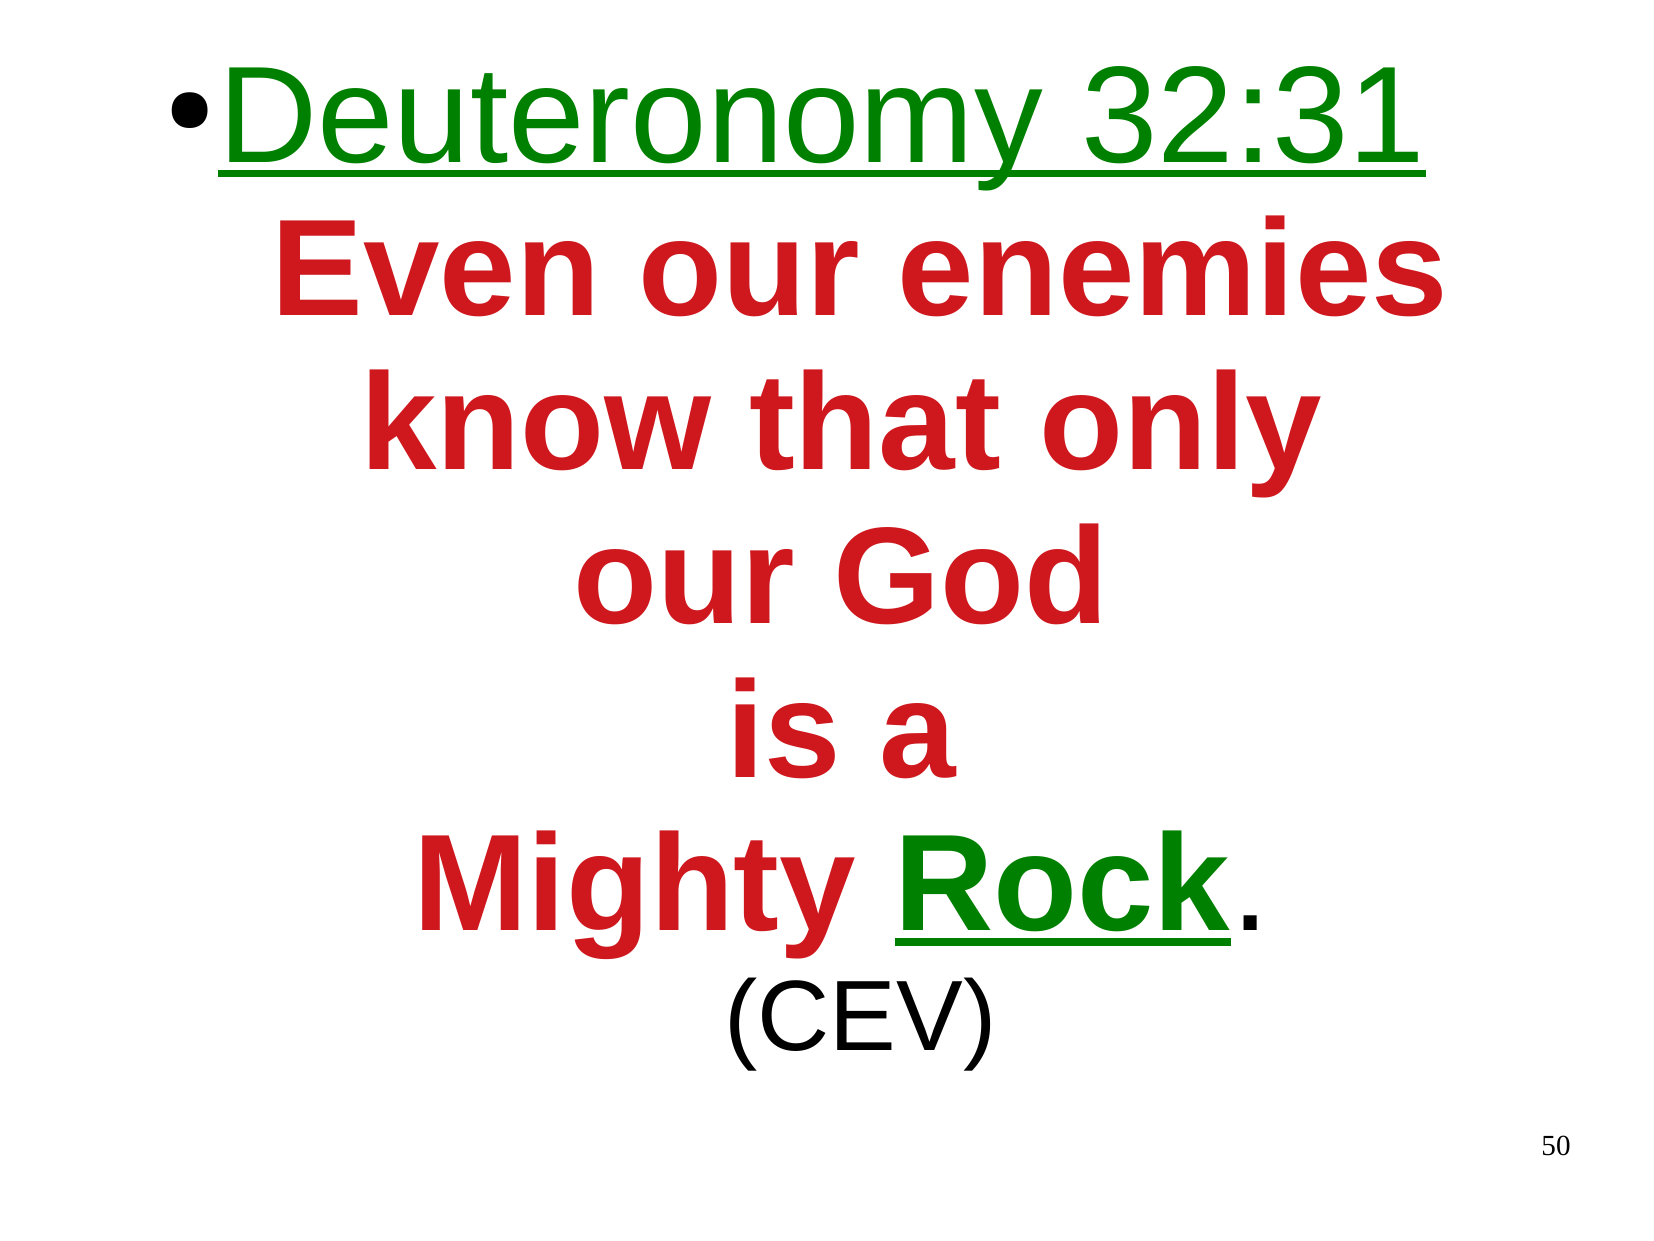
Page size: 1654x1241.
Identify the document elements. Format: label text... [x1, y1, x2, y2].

list Deuteronomy 32:31 Even our enemies know that only our God is a Mighty Rock. (CEV) [37, 37, 1613, 1238]
